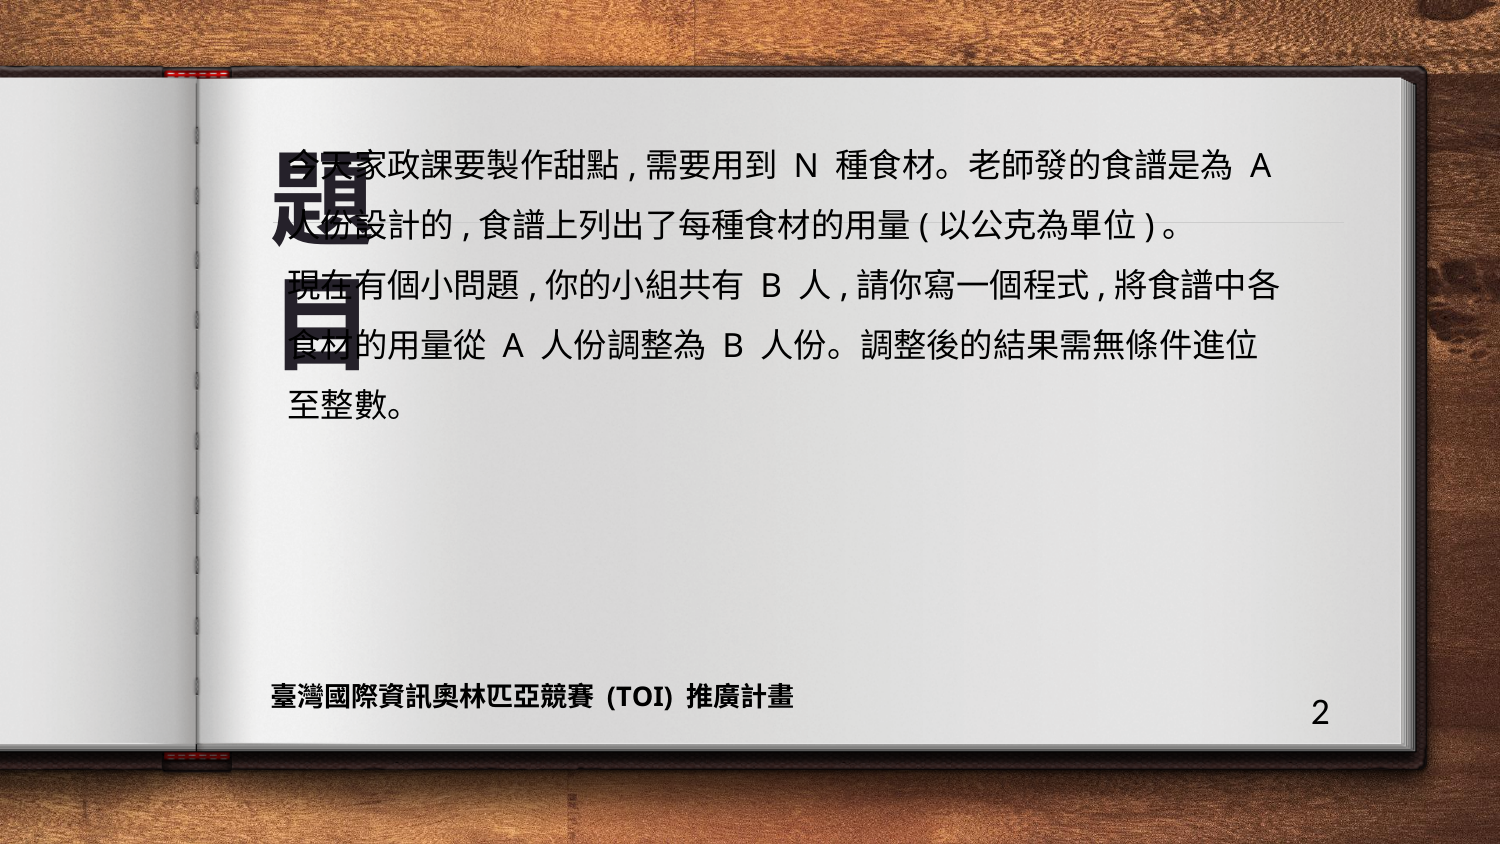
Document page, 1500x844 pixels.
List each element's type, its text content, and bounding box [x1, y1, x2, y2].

text_box ‹#› [1295, 672, 1386, 737]
title 題 目 [28, 306, 210, 552]
text_box 今天家政課要製作甜點,需要用到 N 種食材。老師發的食譜是為 A 人份設計的,食譜上列出了每種食材的用量(以公克為單位)。 現在有個小問題,你的小組共有 B 人,請你寫一個程式,將食譜中各食材的用量從 A 人份調整為 B 人份。調整後的結果需無條件進位至整數。 [273, 117, 1307, 431]
